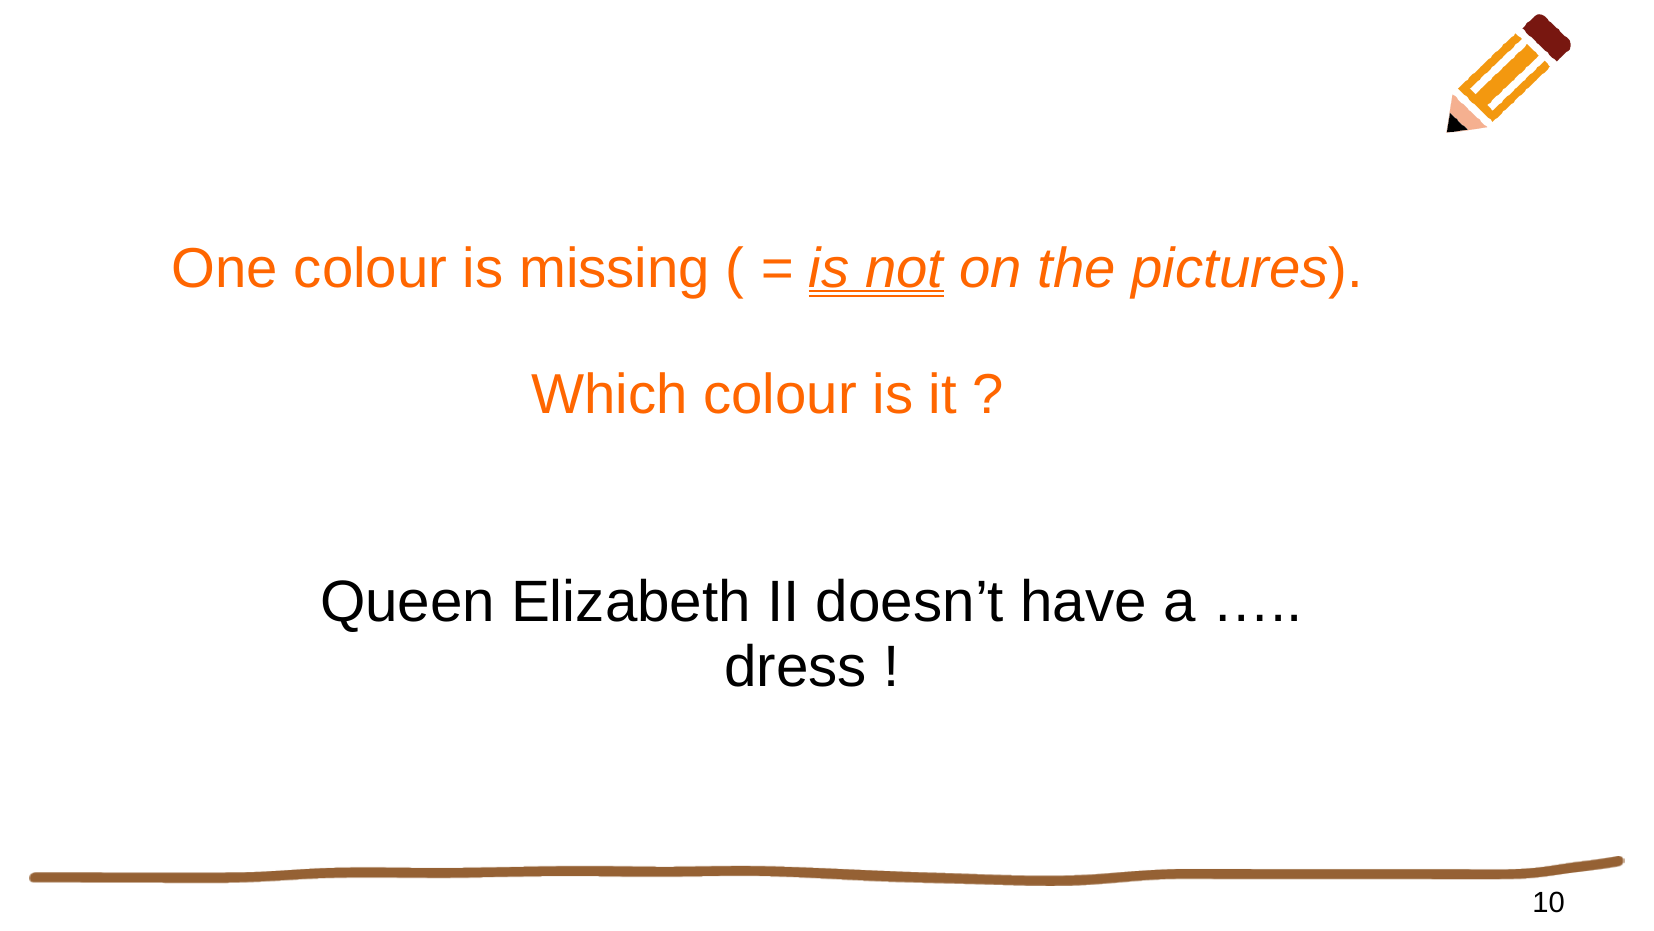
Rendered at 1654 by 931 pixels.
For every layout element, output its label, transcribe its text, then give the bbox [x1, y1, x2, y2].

picture [1446, 14, 1571, 133]
text_box Queen Elizabeth II doesn’t have a ….. dress ! [265, 561, 1359, 706]
title One colour is missing ( = is not on the pictures). Which colour is it ? [88, 236, 1447, 426]
picture [29, 856, 1625, 886]
